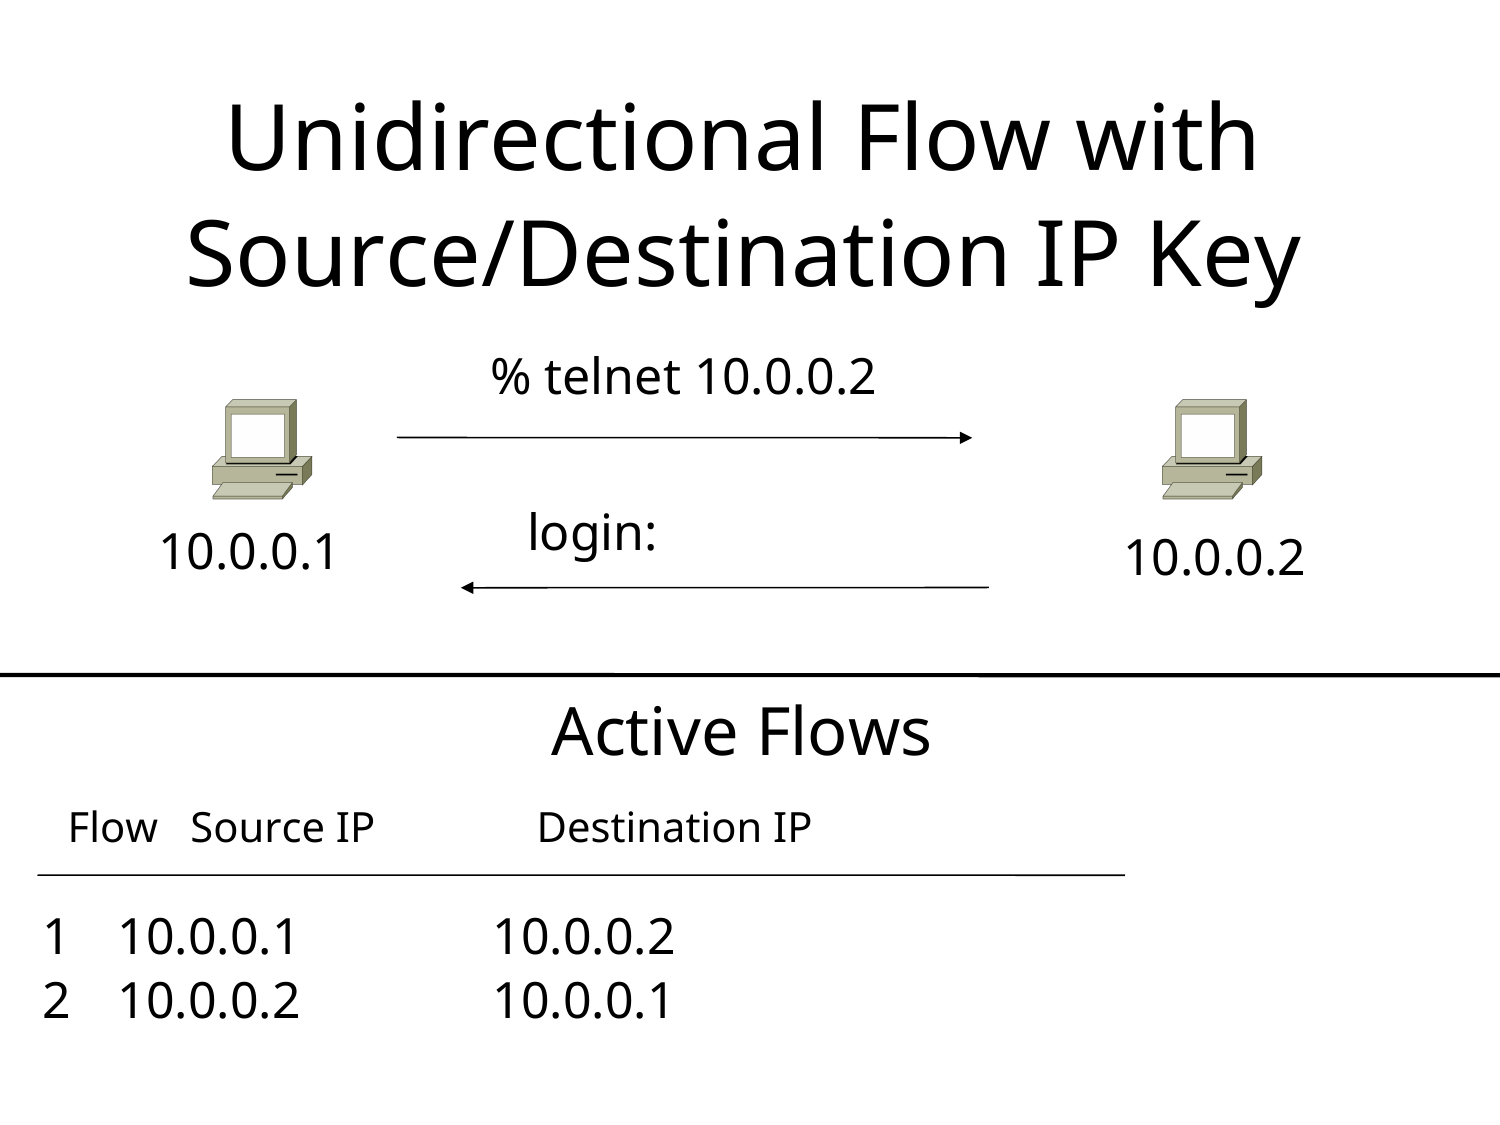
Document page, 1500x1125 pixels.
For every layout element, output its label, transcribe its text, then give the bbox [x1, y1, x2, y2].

text_box login: [521, 500, 666, 564]
picture [212, 399, 313, 501]
text_box 10.0.0.1 [152, 519, 348, 583]
picture [1162, 399, 1263, 501]
title Unidirectional Flow with Source/Destination IP Key [112, 62, 1388, 325]
text_box % telnet 10.0.0.2 [484, 343, 884, 408]
text_box 10.0.0.2 [1117, 525, 1313, 589]
text_box Active Flows [529, 687, 941, 772]
text_box Flow Source IP Destination IP [62, 799, 1075, 865]
text_box 1 10.0.0.1 10.0.0.2 2 10.0.0.2 10.0.0.1 [37, 903, 833, 1031]
